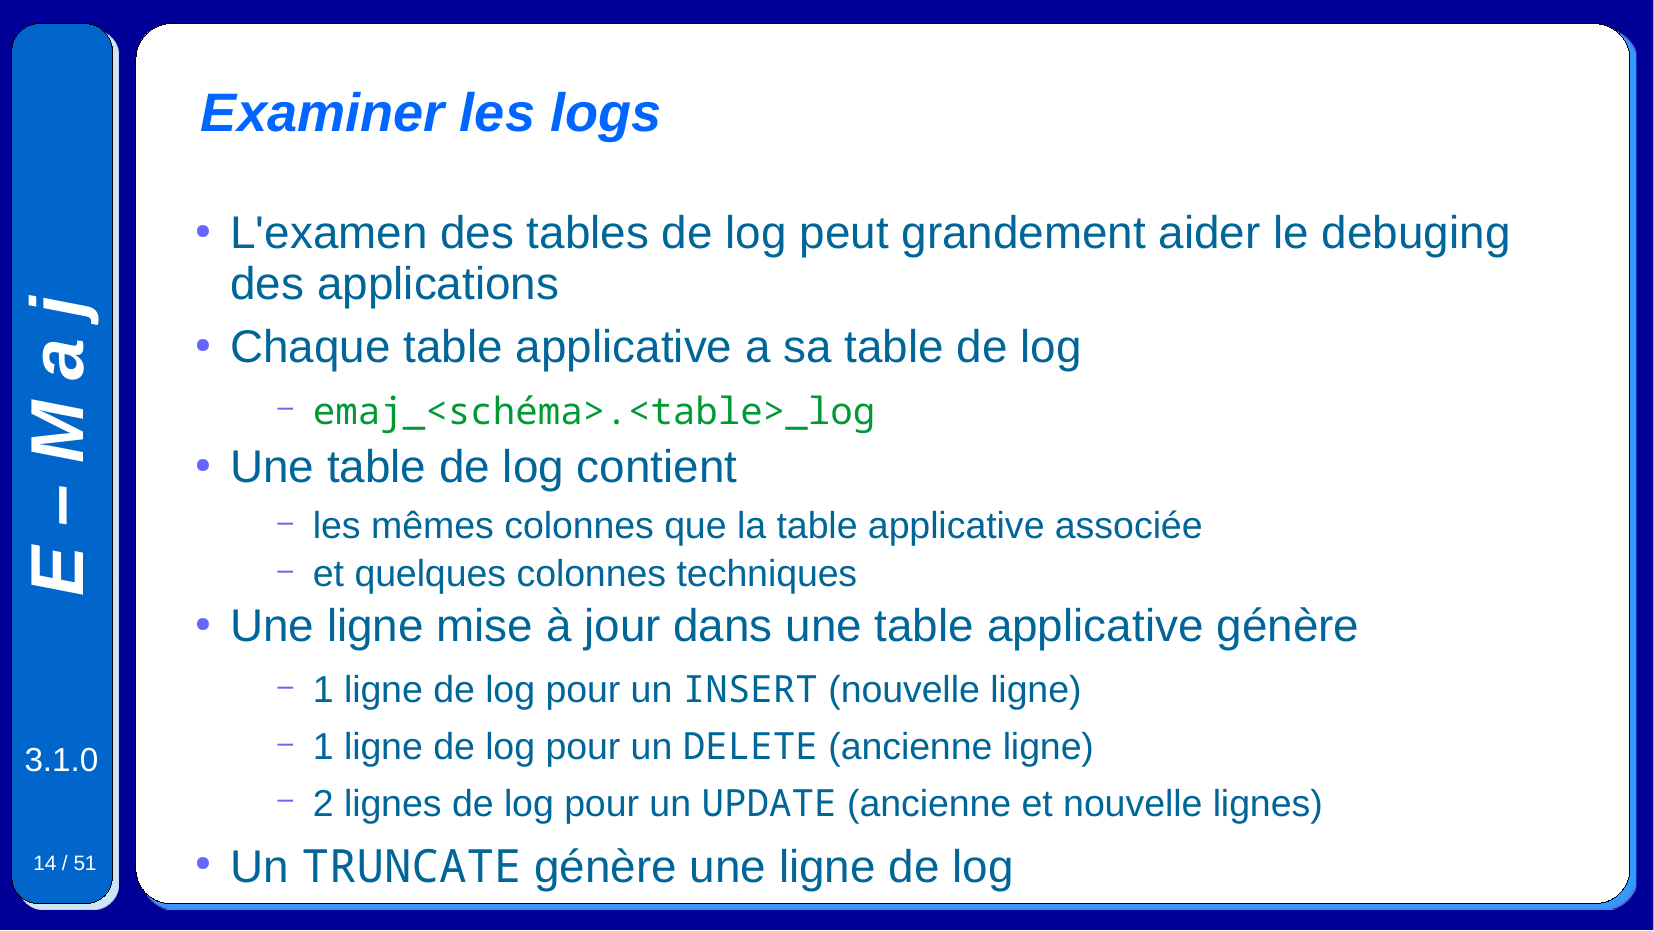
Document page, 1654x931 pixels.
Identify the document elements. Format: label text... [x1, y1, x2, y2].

title Examiner les logs [200, 34, 1575, 191]
list L'examen des tables de log peut grandement aider le debuging des applications Chaque table applicative a sa table de log emaj_<schéma>.<table>_log Une table de log contient les mêmes colonnes que la table applicative associée et quelques colonnes techniques Une ligne mise à jour dans une table applicative génère 1 ligne de log pour un INSERT (nouvelle ligne) 1 ligne de log pour un DELETE (ancienne ligne) 2 lignes de log pour un UPDATE (ancienne et nouvelle lignes) Un TRUNCATE génère une ligne de log [177, 206, 1587, 867]
